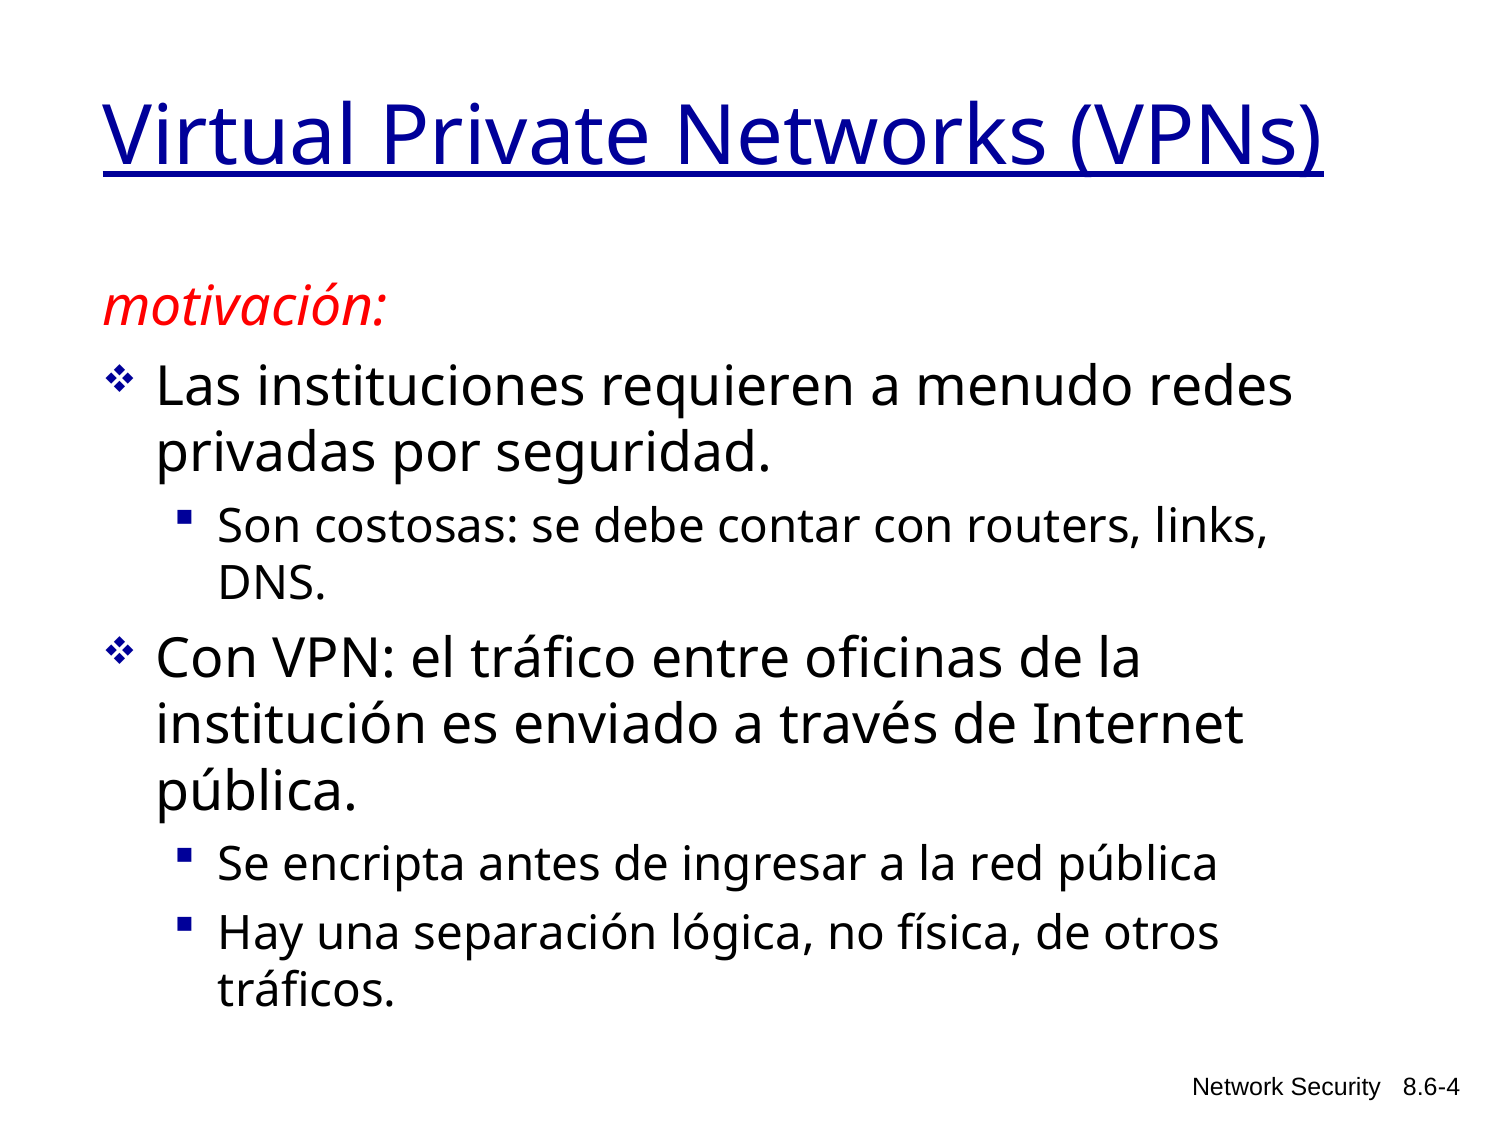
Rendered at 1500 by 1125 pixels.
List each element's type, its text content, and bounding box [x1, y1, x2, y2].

title Virtual Private Networks (VPNs) [87, 37, 1447, 225]
text_box Network Security [762, 1062, 1397, 1114]
list motivación: Las instituciones requieren a menudo redes privadas por seguridad. Son costosas: se debe contar con routers, links, DNS. Con VPN: el tráfico entre oficinas de la institución es enviado a través de Internet pública. Se encripta antes de ingresar a la red pública Hay una separación lógica, no física, de otros tráficos. [87, 262, 1363, 1026]
